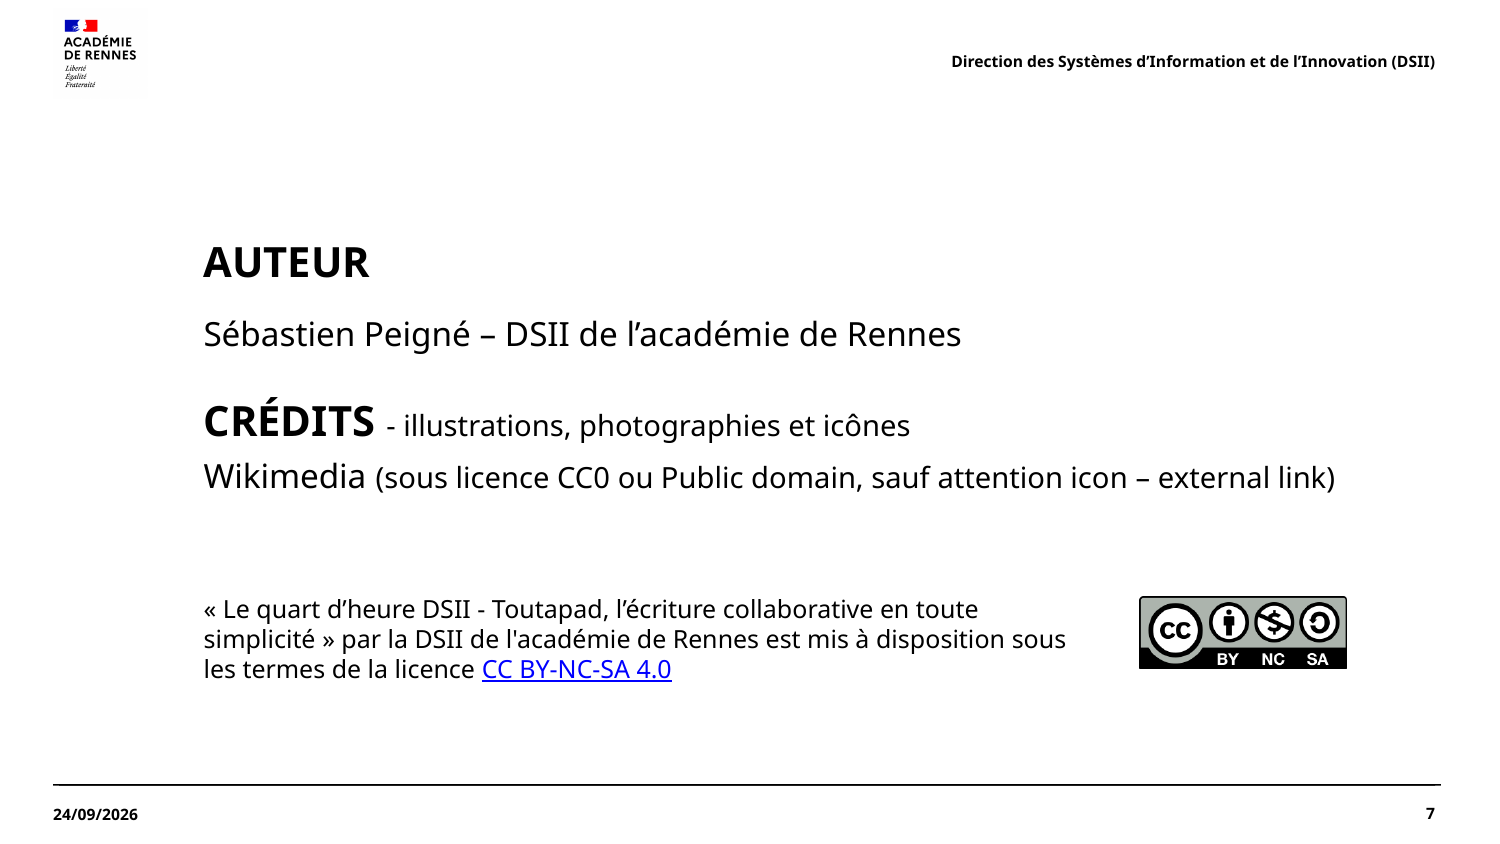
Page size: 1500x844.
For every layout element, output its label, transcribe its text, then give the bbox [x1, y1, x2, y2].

text_box « Le quart d’heure DSII - Toutapad, l’écriture collaborative en toute simplicité » par la DSII de l'académie de Rennes est mis à disposition sous les termes de la licence CC BY-NC-SA 4.0 [188, 585, 1111, 727]
list Auteur Sébastien Peigné – DSII de l’académie de Rennes Crédits - illustrations, photographies et icônes Wikimedia (sous licence CC0 ou Public domain, sauf attention icon – external link) [203, 241, 1382, 523]
footer Direction des Systèmes d’Information et de l’Innovation (DSII) [470, 32, 1436, 92]
slide_number <numéro> [1213, 784, 1436, 844]
slide_number 19/04/2024 [53, 787, 245, 844]
picture [53, 8, 148, 99]
picture [1139, 596, 1347, 669]
